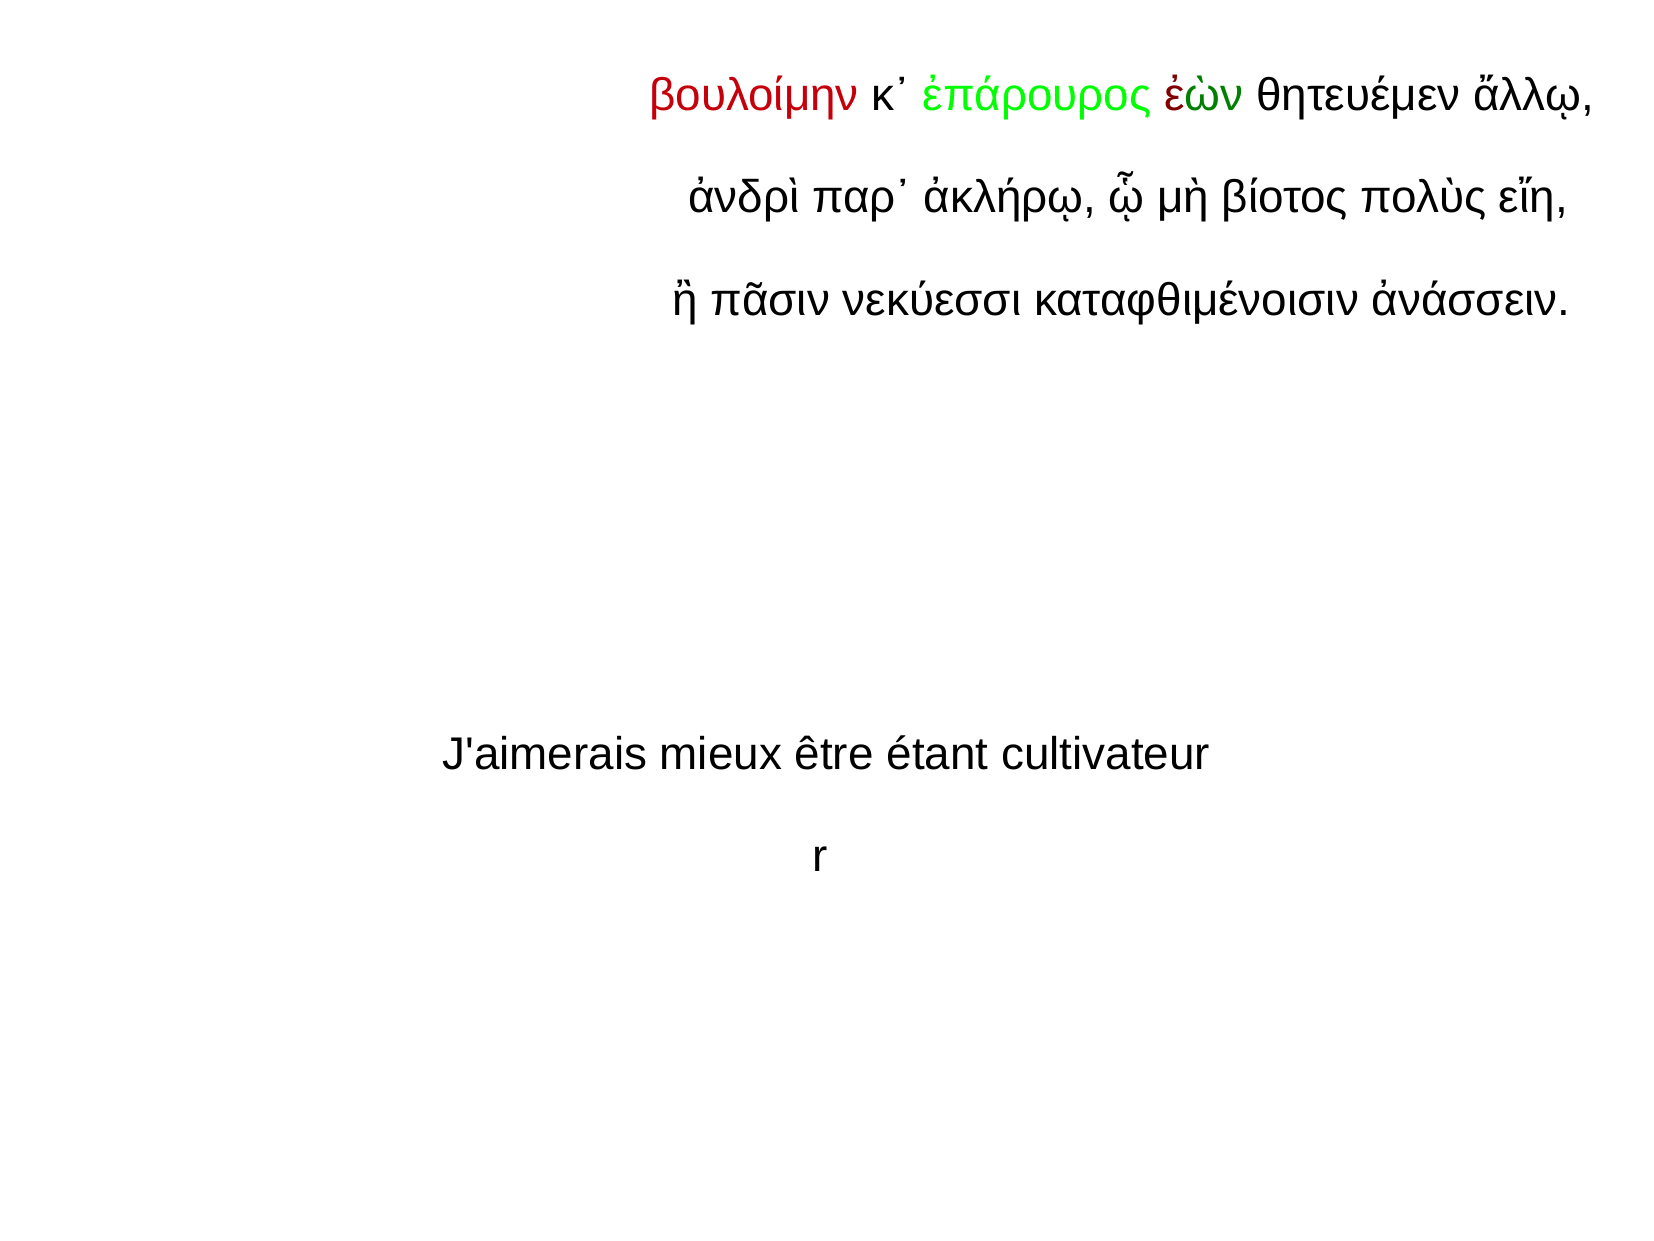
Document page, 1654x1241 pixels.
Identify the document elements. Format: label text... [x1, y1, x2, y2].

text_box J'aimerais mieux être étant cultivateur r [0, 720, 1654, 993]
text_box βουλοίμην κ᾽ ἐπάρουρος ἐὼν θητευέμεν ἄλλῳ, ἀνδρὶ παρ᾽ ἀκλήρῳ, ᾧ μὴ βίοτος πολὺς εἴη, ἢ πᾶσιν νεκύεσσι καταφθιμένοισιν ἀνάσσειν. [625, 61, 1619, 485]
